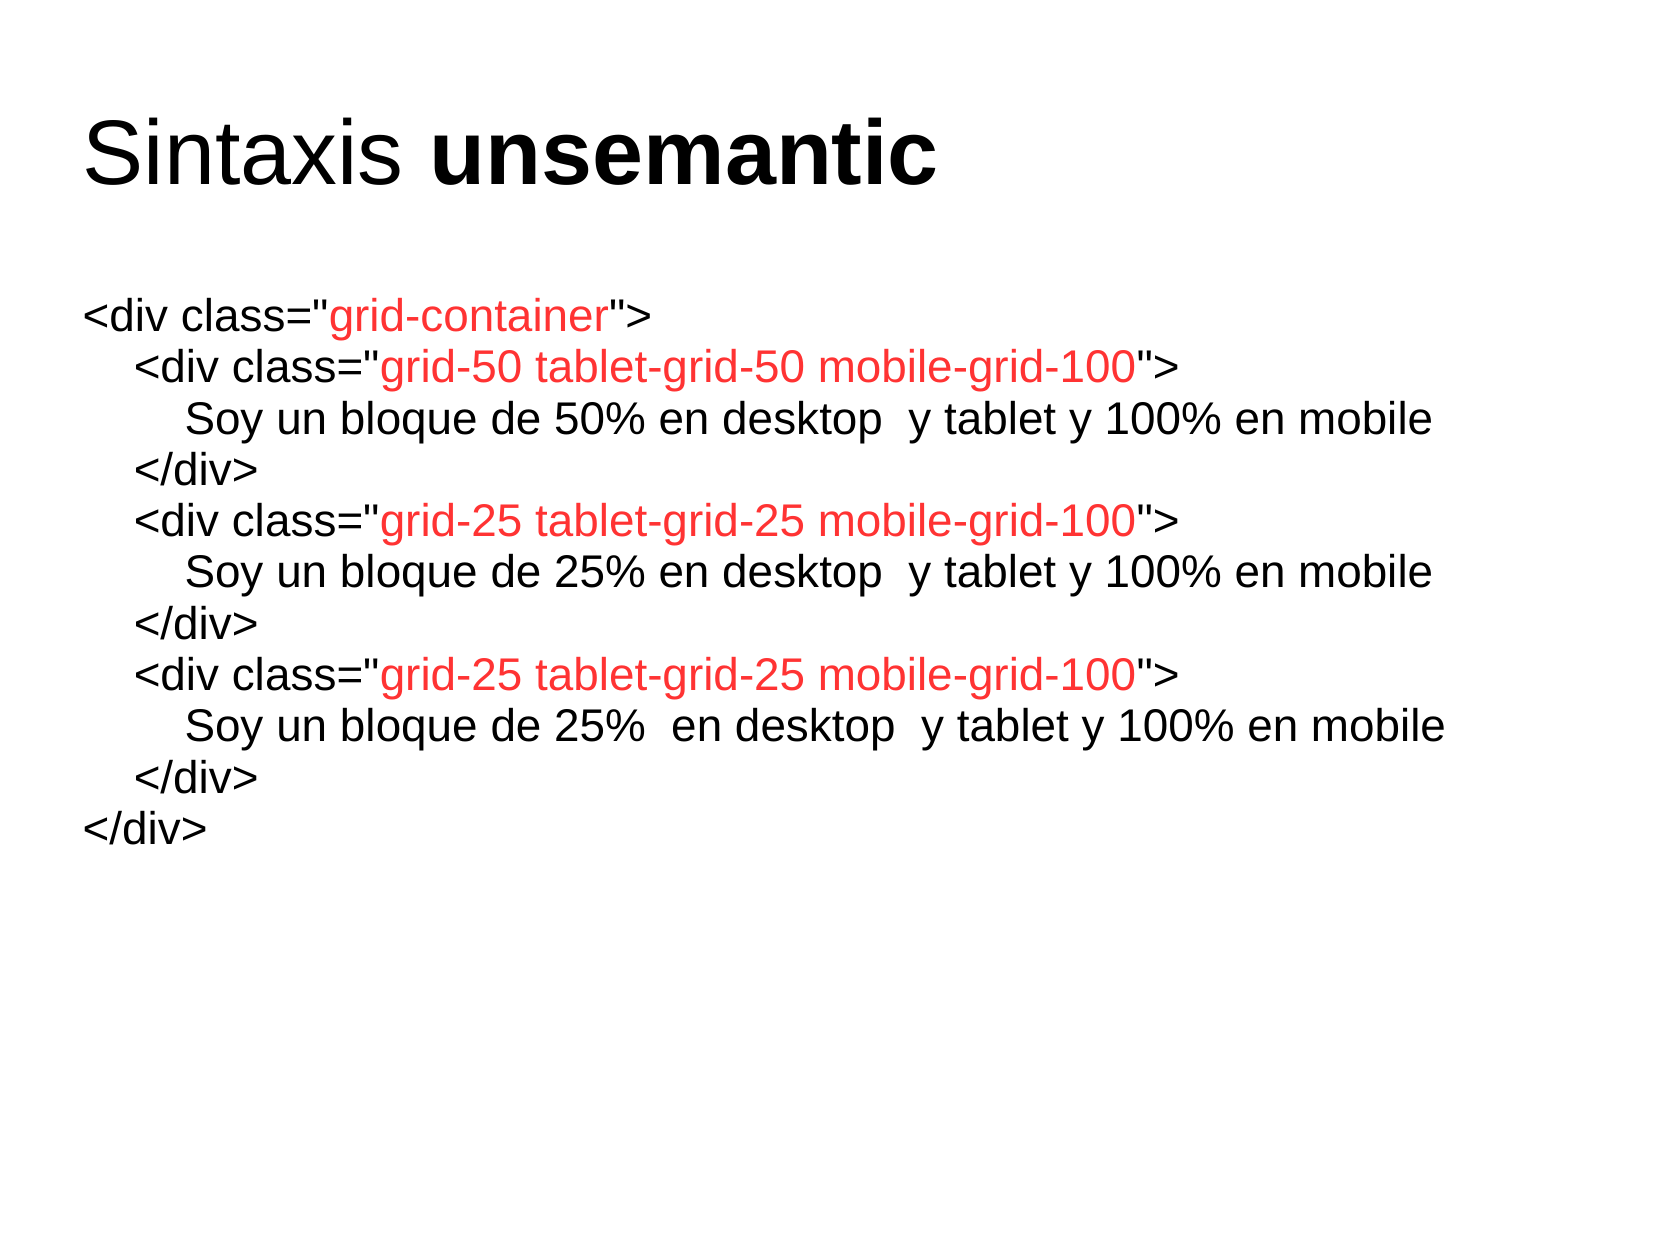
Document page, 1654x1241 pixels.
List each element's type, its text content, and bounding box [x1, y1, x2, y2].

list <div class="grid-container"> <div class="grid-50 tablet-grid-50 mobile-grid-100"> Soy un bloque de 50% en desktop y tablet y 100% en mobile </div> <div class="grid-25 tablet-grid-25 mobile-grid-100"> Soy un bloque de 25% en desktop y tablet y 100% en mobile </div> <div class="grid-25 tablet-grid-25 mobile-grid-100"> Soy un bloque de 25% en desktop y tablet y 100% en mobile </div> </div> [82, 290, 1571, 1010]
title Sintaxis unsemantic [82, 49, 1571, 257]
